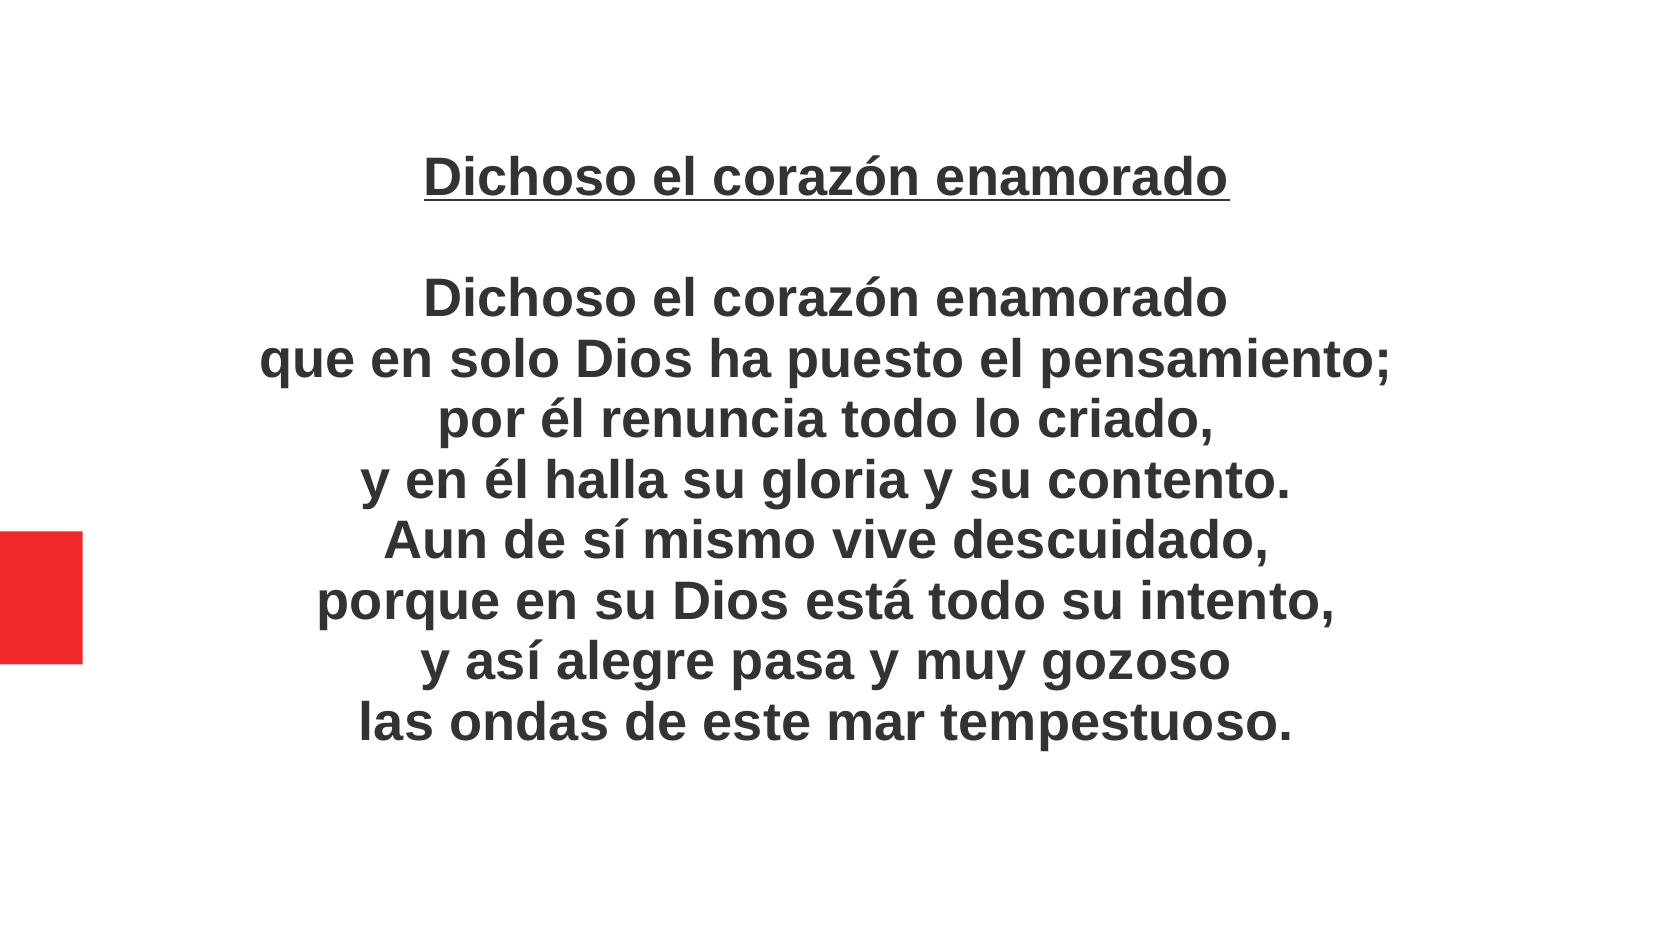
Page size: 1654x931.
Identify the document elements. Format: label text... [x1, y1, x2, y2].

title Dichoso el corazón enamorado Dichoso el corazón enamorado que en solo Dios ha puesto el pensamiento; por él renuncia todo lo criado, y en él halla su gloria y su contento. Aun de sí mismo vive descuidado, porque en su Dios está todo su intento, y así alegre pasa y muy gozoso las ondas de este mar tempestuoso. [82, 146, 1571, 752]
